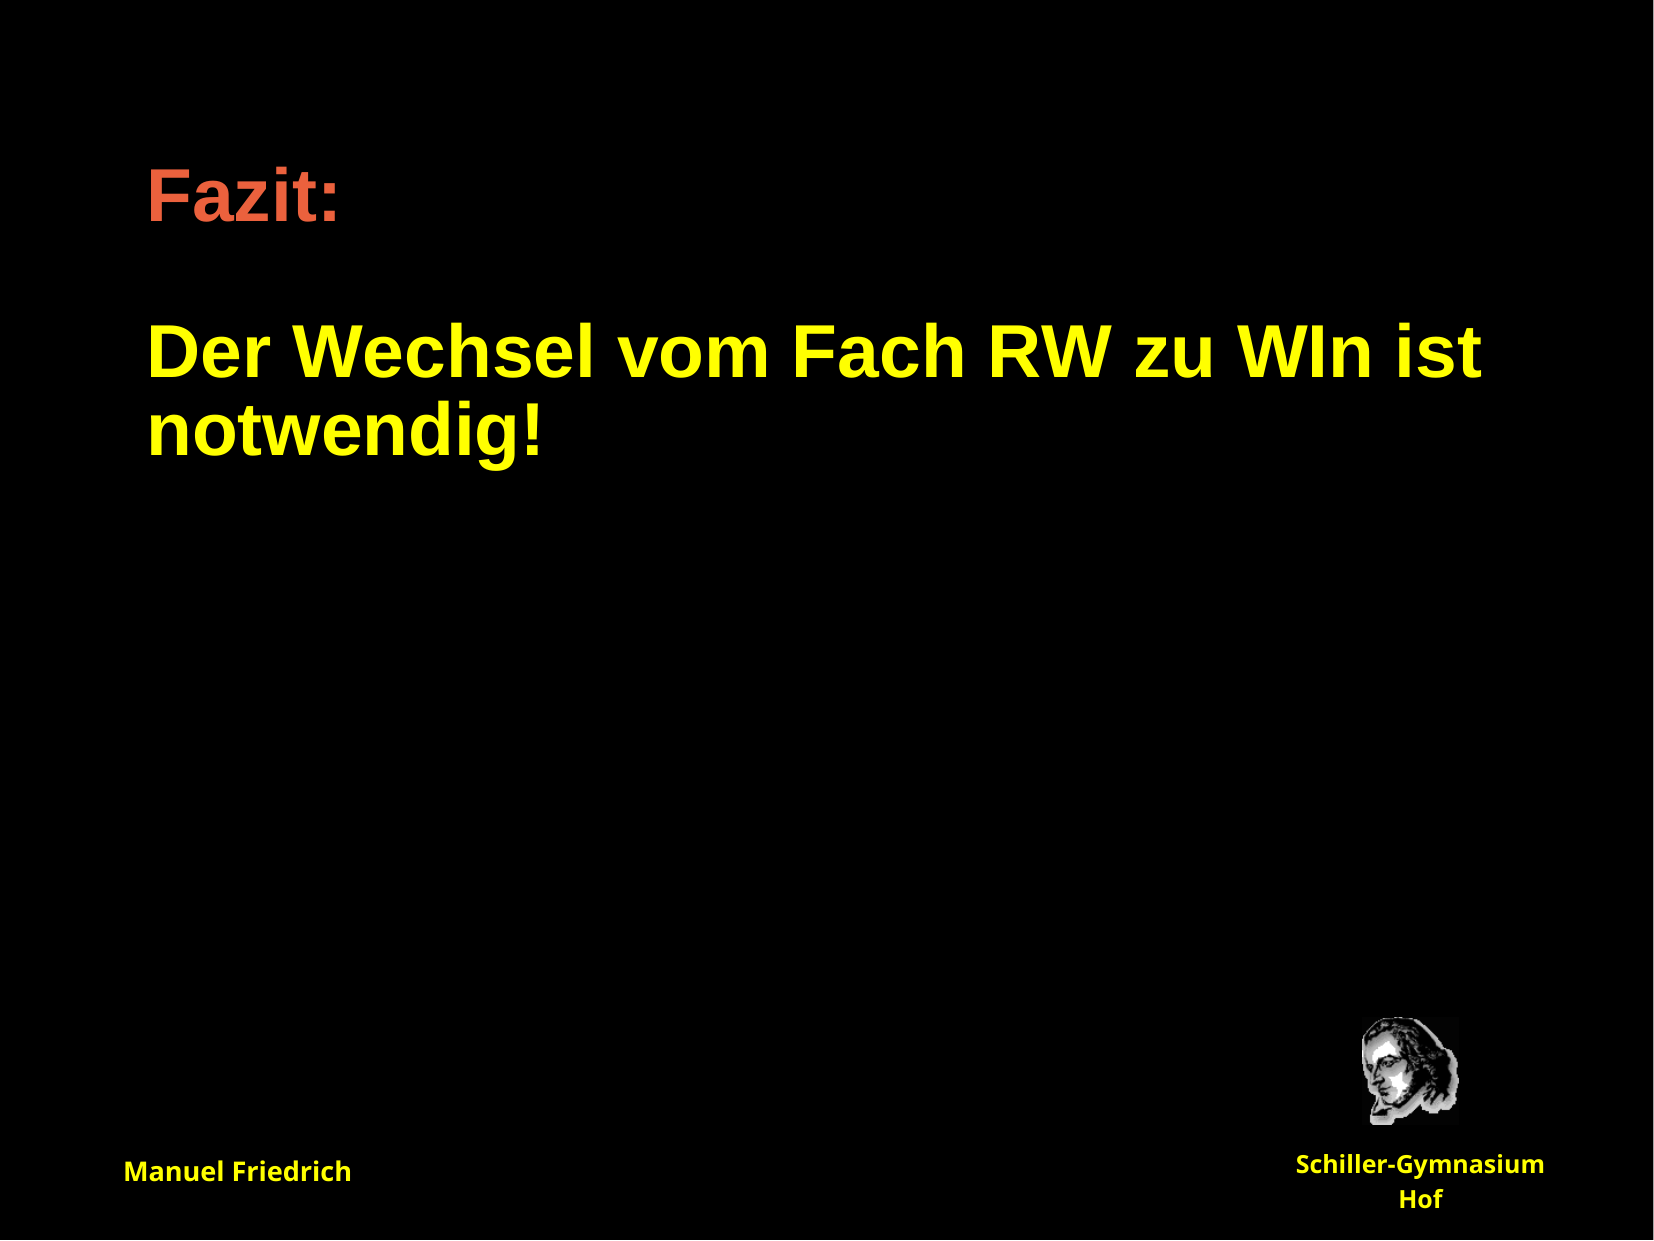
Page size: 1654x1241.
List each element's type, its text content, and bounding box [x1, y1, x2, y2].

text_box Manuel Friedrich [123, 1151, 353, 1191]
picture [1362, 1017, 1459, 1126]
text_box Schiller-Gymnasium Hof [1295, 1145, 1546, 1216]
text_box Fazit: Der Wechsel vom Fach RW zu WIn ist notwendig! [146, 158, 1484, 471]
